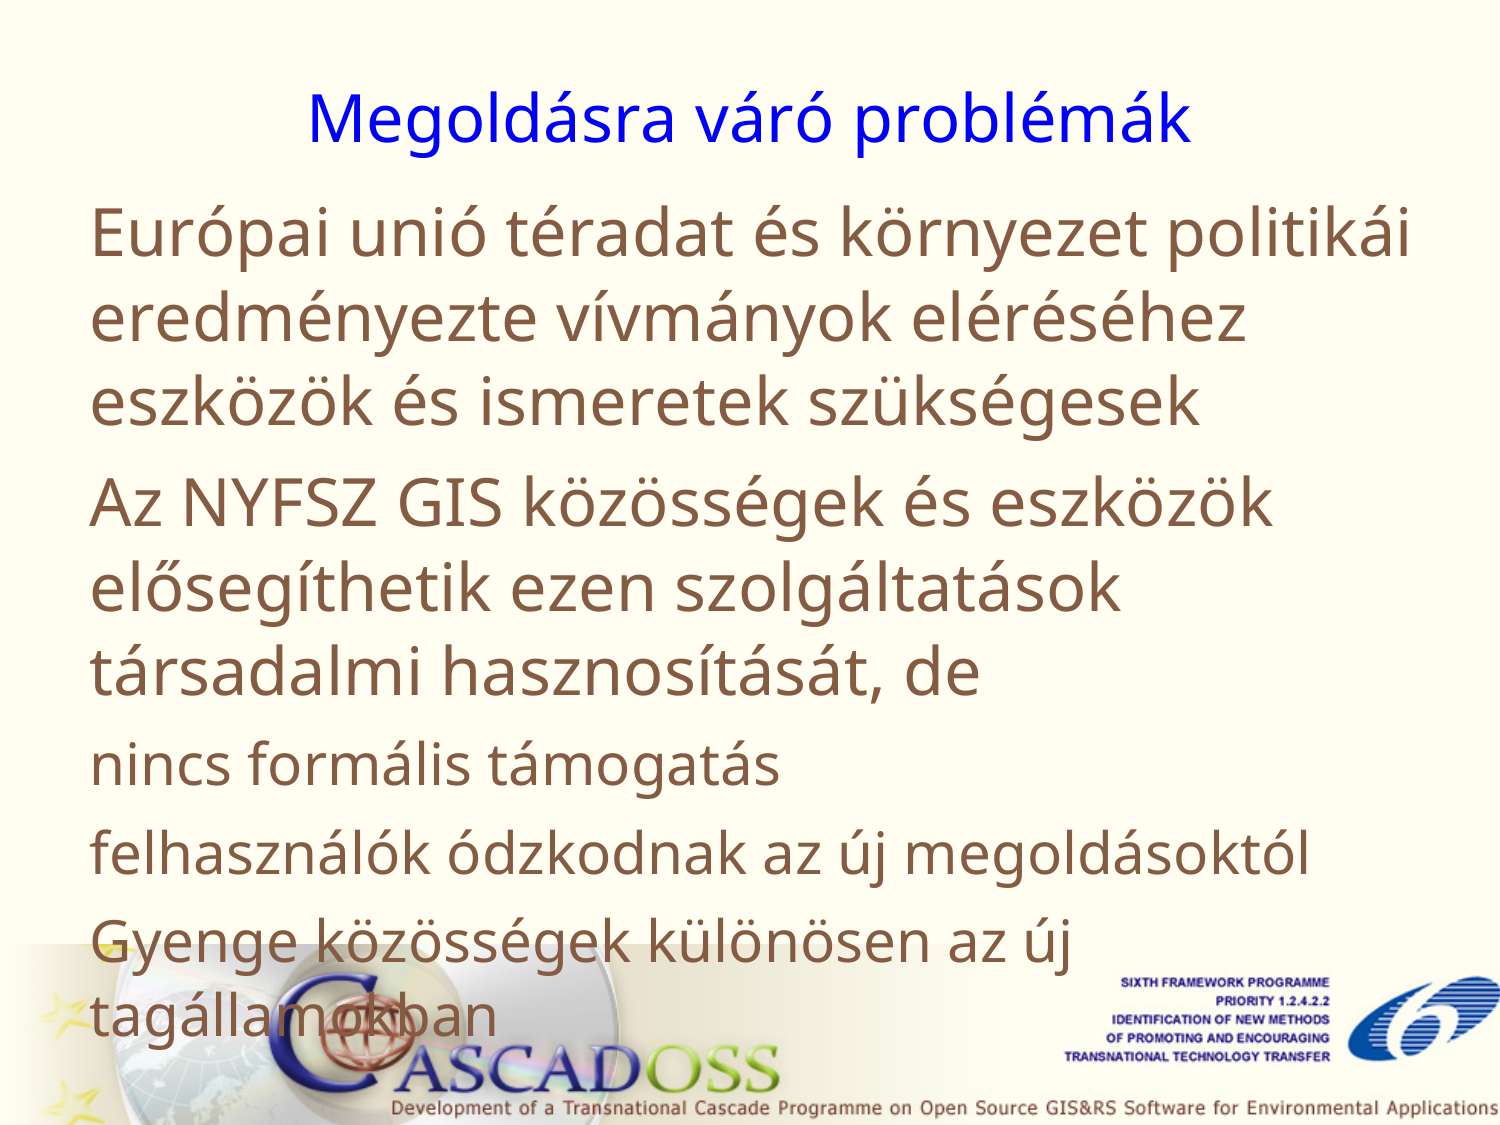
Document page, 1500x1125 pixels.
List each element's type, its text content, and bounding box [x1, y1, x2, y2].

picture [1032, 951, 1048, 958]
picture [417, 951, 434, 958]
picture [687, 951, 703, 958]
list Európai unió téradat és környezet politikái eredményezte vívmányok eléréséhez eszközök és ismeretek szükségesek Az NYFSZ GIS közösségek és eszközök elősegíthetik ezen szolgáltatások társadalmi hasznosítását, de nincs formális támogatás felhasználók ódzkodnak az új megoldásoktól Gyenge közösségek különösen az új tagállamokban [75, 177, 1447, 951]
picture [100, 951, 122, 958]
picture [737, 951, 754, 958]
picture [809, 951, 826, 958]
title Megoldásra váró problémák [75, 21, 1425, 177]
picture [239, 951, 256, 958]
picture [354, 951, 371, 958]
picture [955, 951, 970, 958]
picture [541, 951, 558, 958]
picture [0, 944, 1500, 1125]
